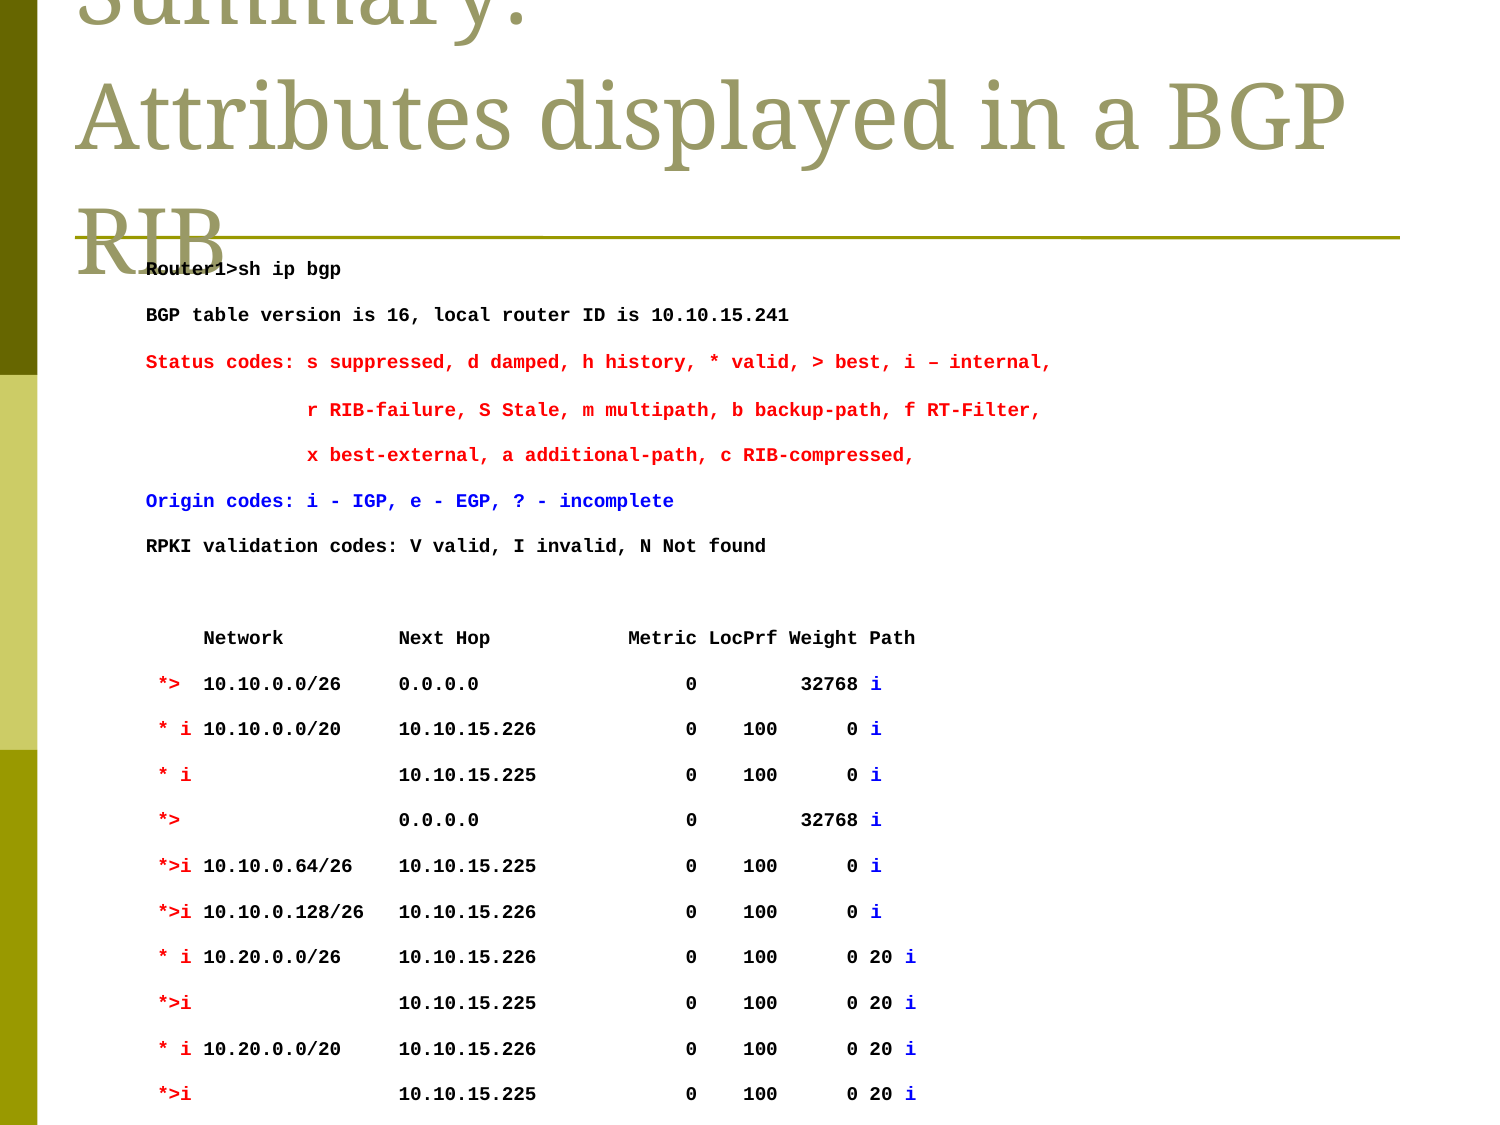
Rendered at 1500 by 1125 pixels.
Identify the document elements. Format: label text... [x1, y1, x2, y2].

list Router1>sh ip bgp BGP table version is 16, local router ID is 10.10.15.241 Status codes: s suppressed, d damped, h history, * valid, > best, i – internal, r RIB-failure, S Stale, m multipath, b backup-path, f RT-Filter, x best-external, a additional-path, c RIB-compressed, Origin codes: i - IGP, e - EGP, ? - incomplete RPKI validation codes: V valid, I invalid, N Not found Network Next Hop Metric LocPrf Weight Path *> 10.10.0.0/26 0.0.0.0 0 32768 i * i 10.10.0.0/20 10.10.15.226 0 100 0 i * i 10.10.15.225 0 100 0 i *> 0.0.0.0 0 32768 i *>i 10.10.0.64/26 10.10.15.225 0 100 0 i *>i 10.10.0.128/26 10.10.15.226 0 100 0 i * i 10.20.0.0/26 10.10.15.226 0 100 0 20 i *>i 10.10.15.225 0 100 0 20 i * i 10.20.0.0/20 10.10.15.226 0 100 0 20 i *>i 10.10.15.225 0 100 0 20 i [145, 259, 1288, 1107]
title Summary: Attributes displayed in a BGP RIB [75, 0, 1424, 232]
